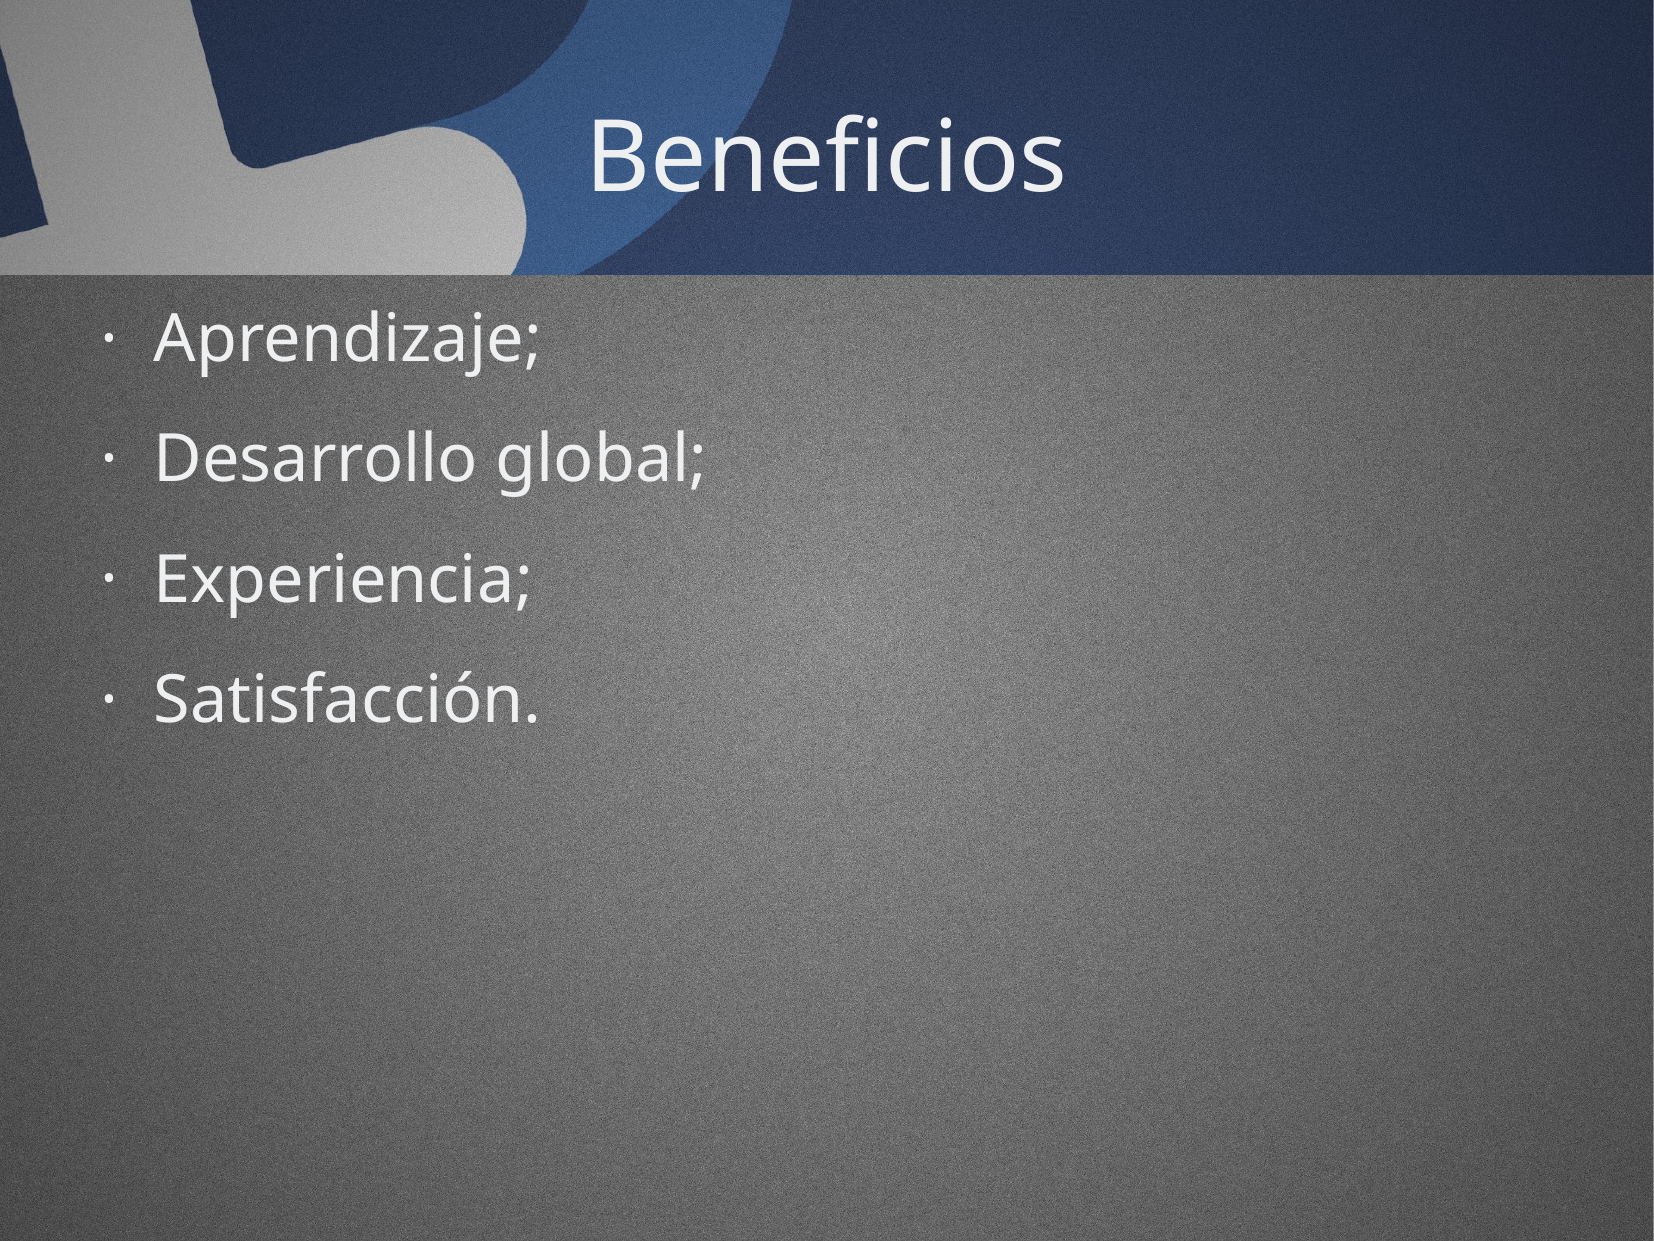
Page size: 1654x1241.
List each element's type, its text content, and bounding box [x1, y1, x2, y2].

list Aprendizaje; Desarrollo global; Experiencia; Satisfacción. [82, 290, 1571, 1010]
picture [0, 0, 1654, 1241]
title Beneficios [82, 49, 1571, 257]
